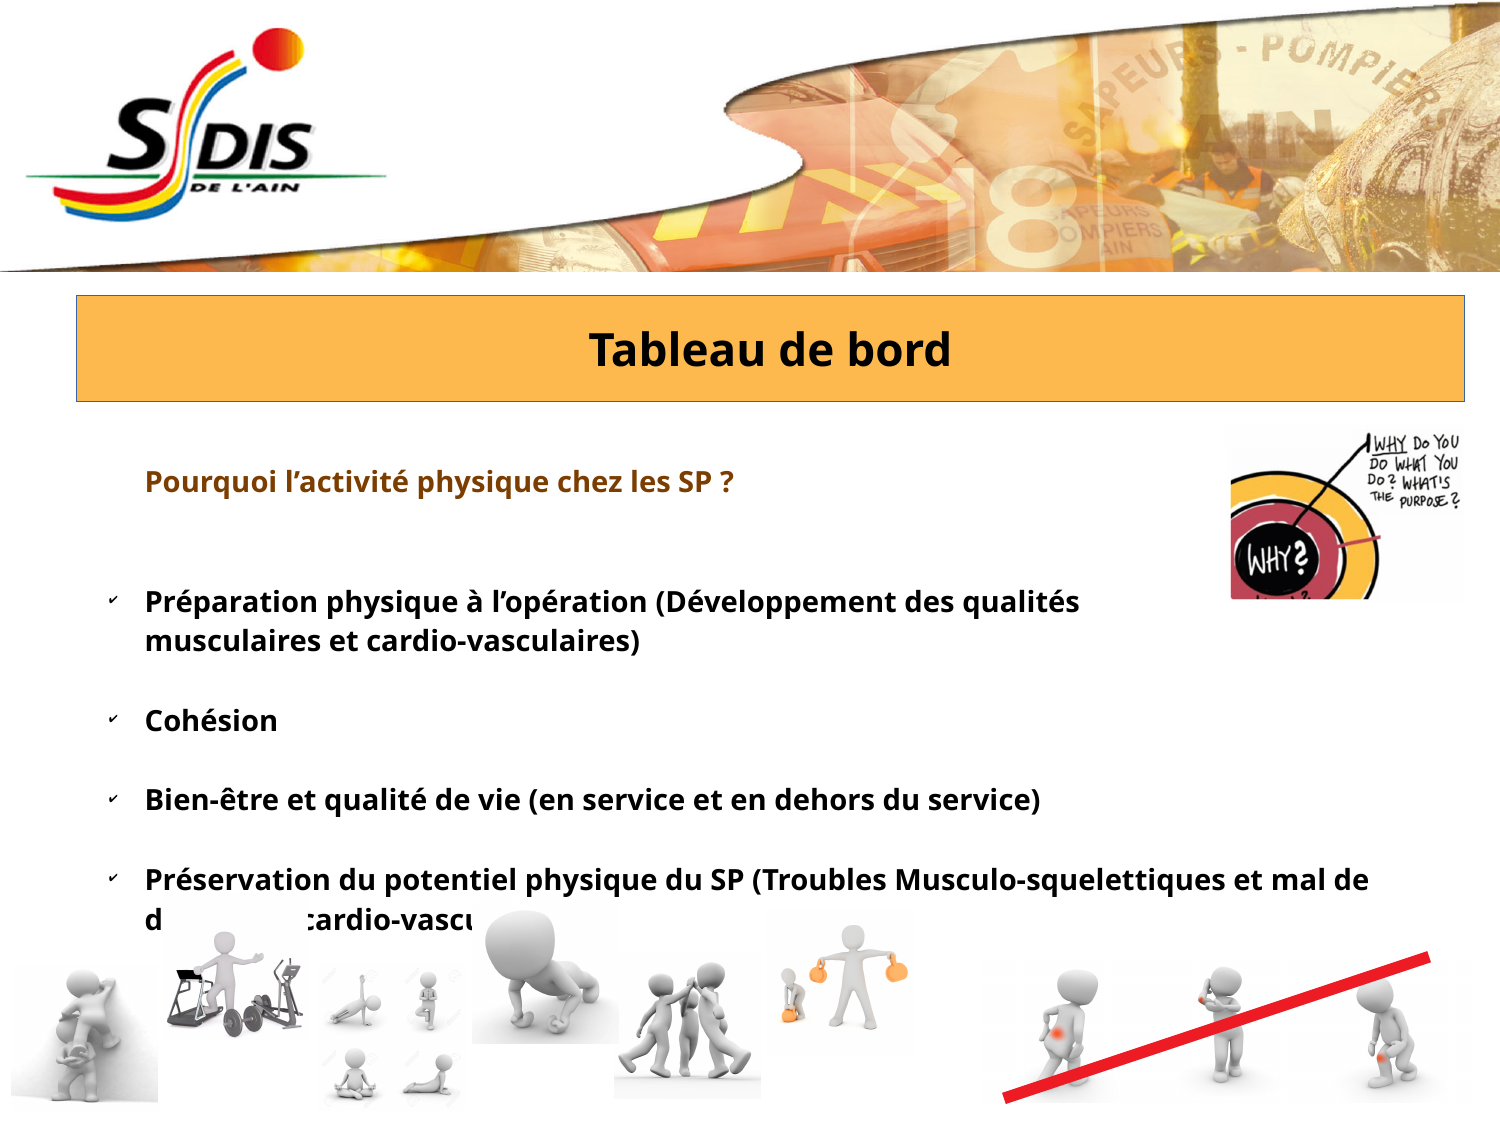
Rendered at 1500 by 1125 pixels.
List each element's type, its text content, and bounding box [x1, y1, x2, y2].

picture [11, 964, 158, 1111]
picture [161, 893, 308, 1040]
text_box Pourquoi l’activité physique chez les SP ? Préparation physique à l’opération (Développement des qualités musculaires et cardio-vasculaires) Cohésion Bien-être et qualité de vie (en service et en dehors du service) Préservation du potentiel physique du SP (Troubles Musculo-squelettiques et mal de dos, santé cardio-vasculaire…) [94, 454, 1418, 1087]
picture [1225, 425, 1465, 603]
picture [318, 964, 465, 1111]
picture [980, 956, 1409, 1103]
picture [767, 909, 914, 1056]
picture [472, 897, 761, 1099]
picture [1012, 956, 1474, 1103]
picture [0, 0, 1500, 272]
text_box Tableau de bord [76, 295, 1465, 402]
